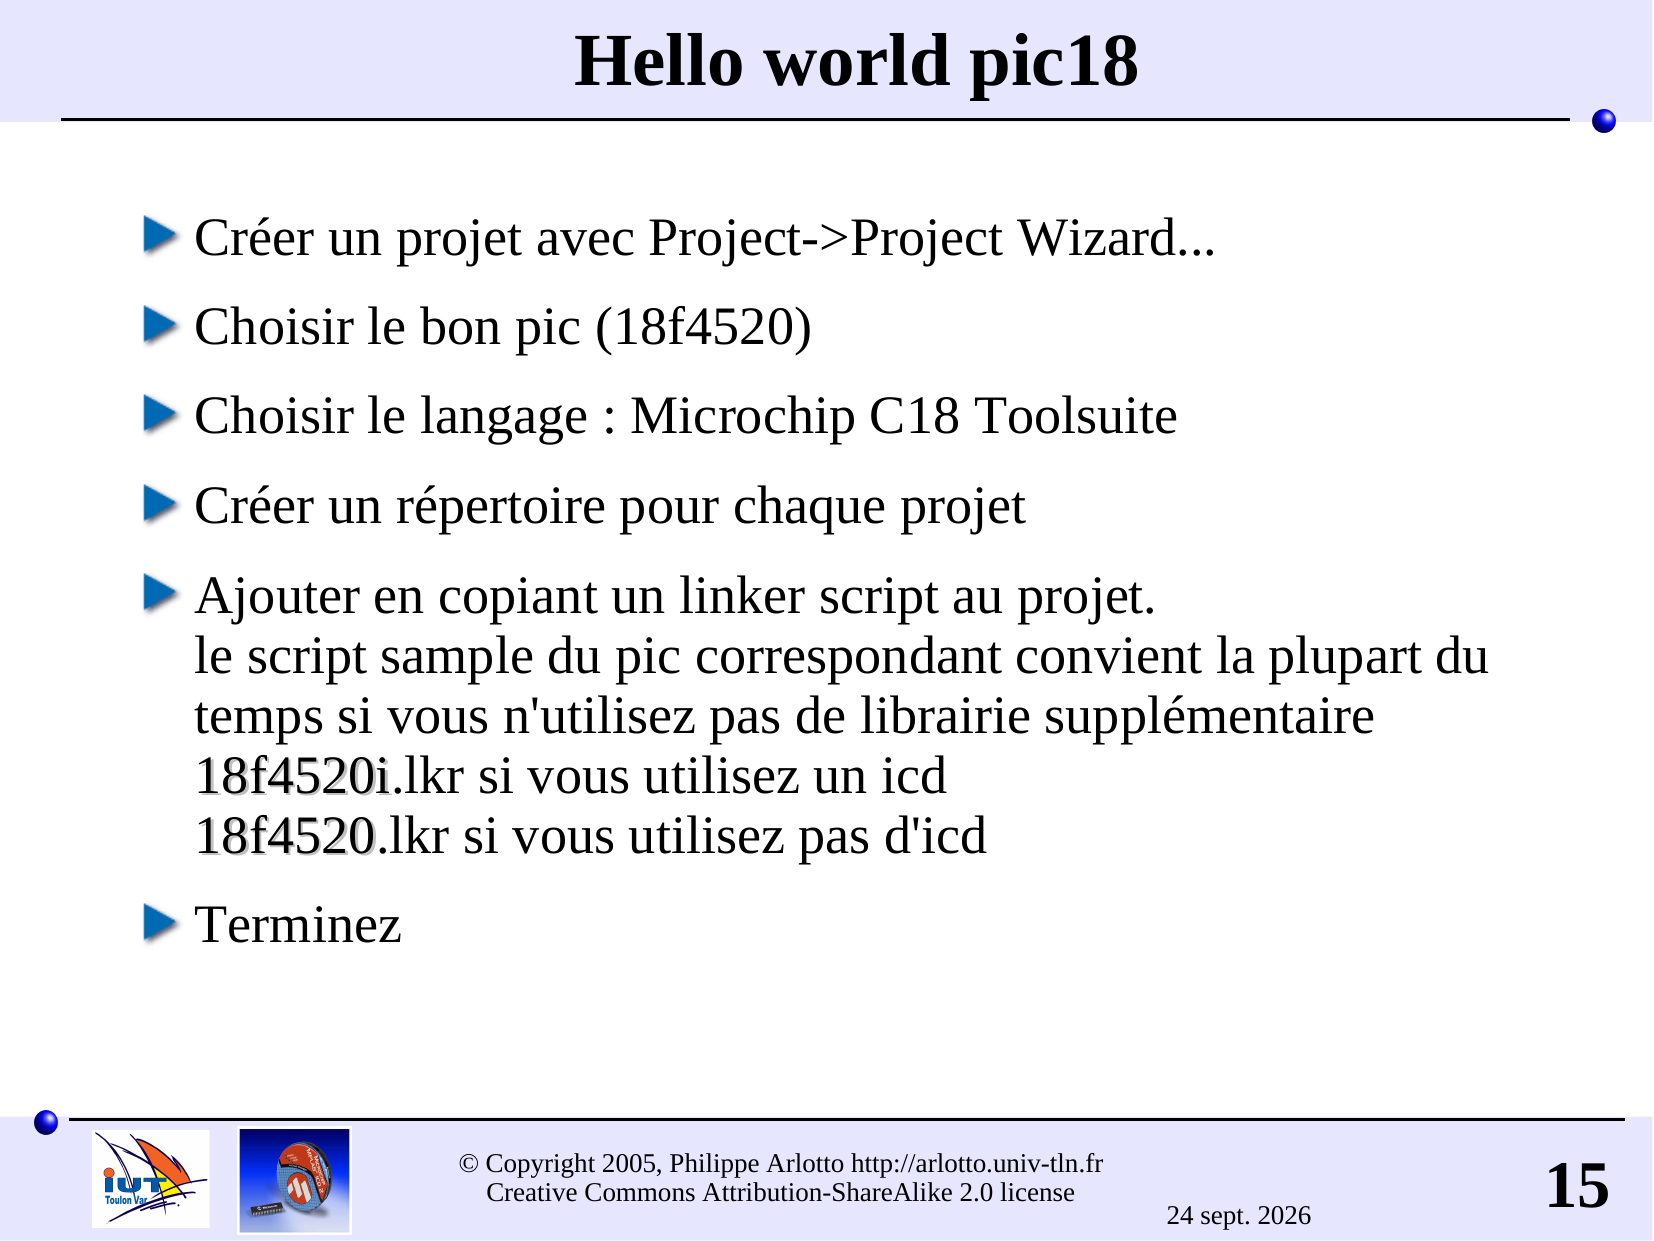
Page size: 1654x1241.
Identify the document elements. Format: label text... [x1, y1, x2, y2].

picture [237, 1141, 352, 1235]
title Hello world pic18 [95, 11, 1585, 110]
list Créer un projet avec Project->Project Wizard... Choisir le bon pic (18f4520) Choisir le langage : Microchip C18 Toolsuite Créer un répertoire pour chaque projet Ajouter en copiant un linker script au projet. le script sample du pic correspondant convient la plupart du temps si vous n'utilisez pas de librairie supplémentaire 18f4520i.lkr si vous utilisez un icd 18f4520.lkr si vous utilisez pas d'icd Terminez [123, 206, 1536, 1141]
